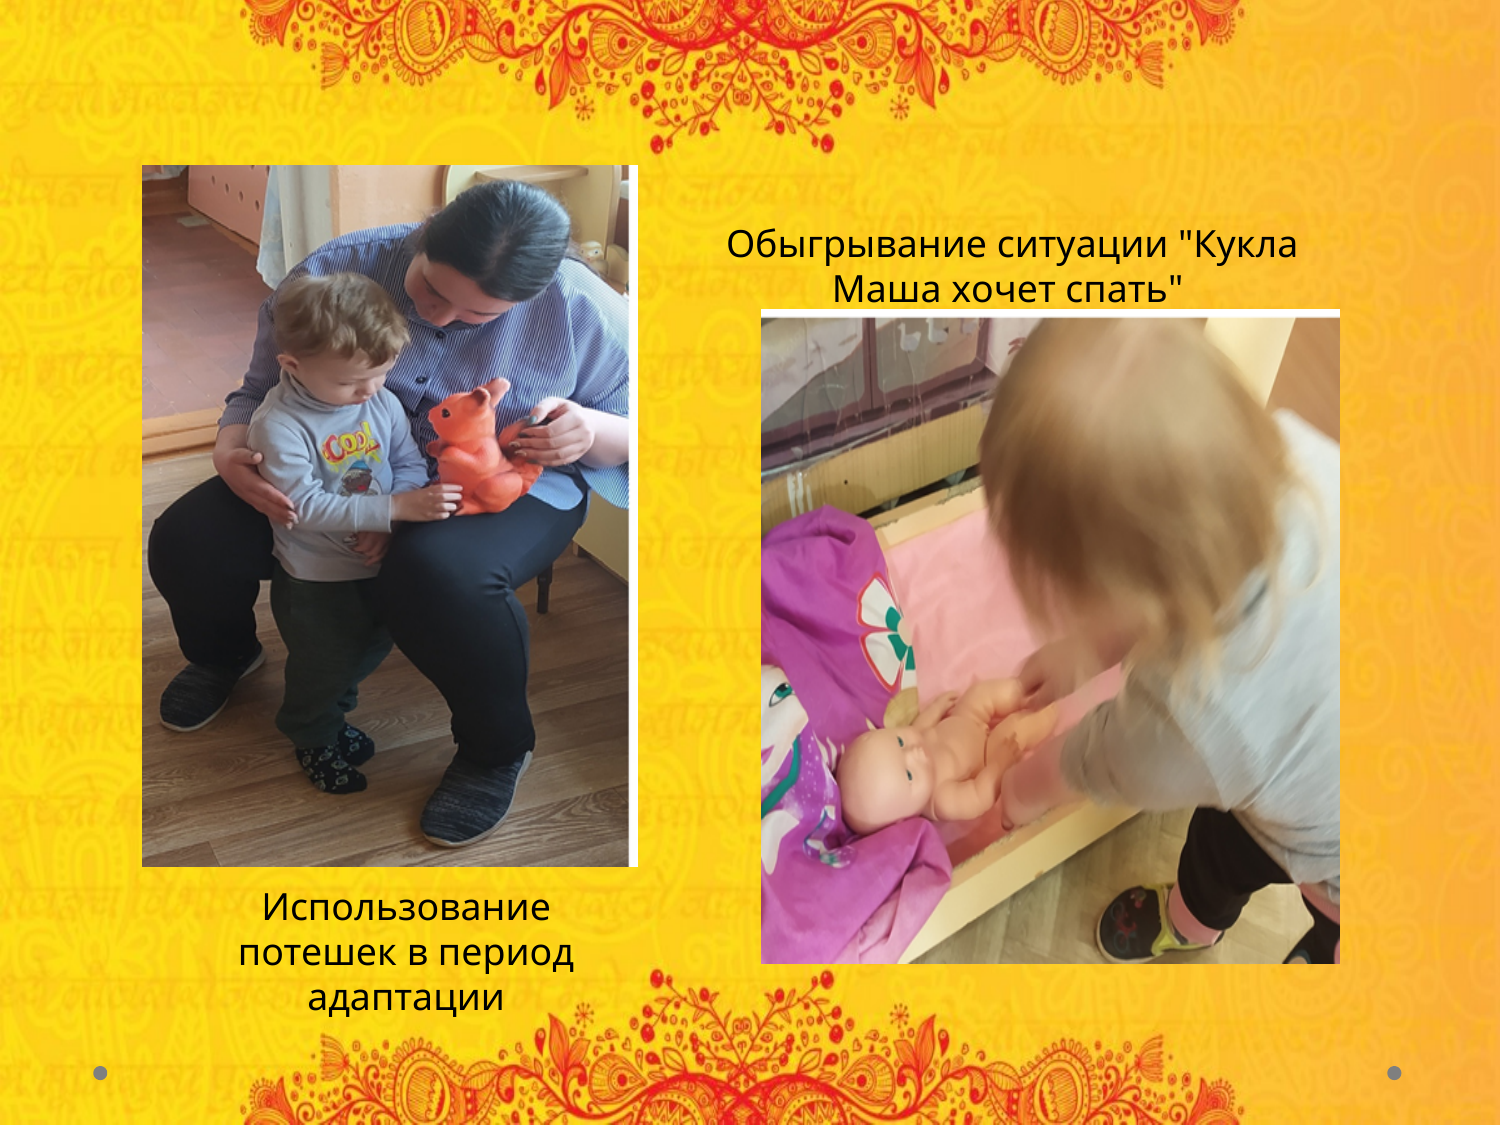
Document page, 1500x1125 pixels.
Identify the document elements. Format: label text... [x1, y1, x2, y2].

text_box Обыгрывание ситуации "Кукла Маша хочет спать" [699, 212, 1326, 318]
picture [142, 165, 638, 867]
text_box Использование потешек в период адаптации [212, 874, 601, 1026]
picture [761, 309, 1340, 964]
